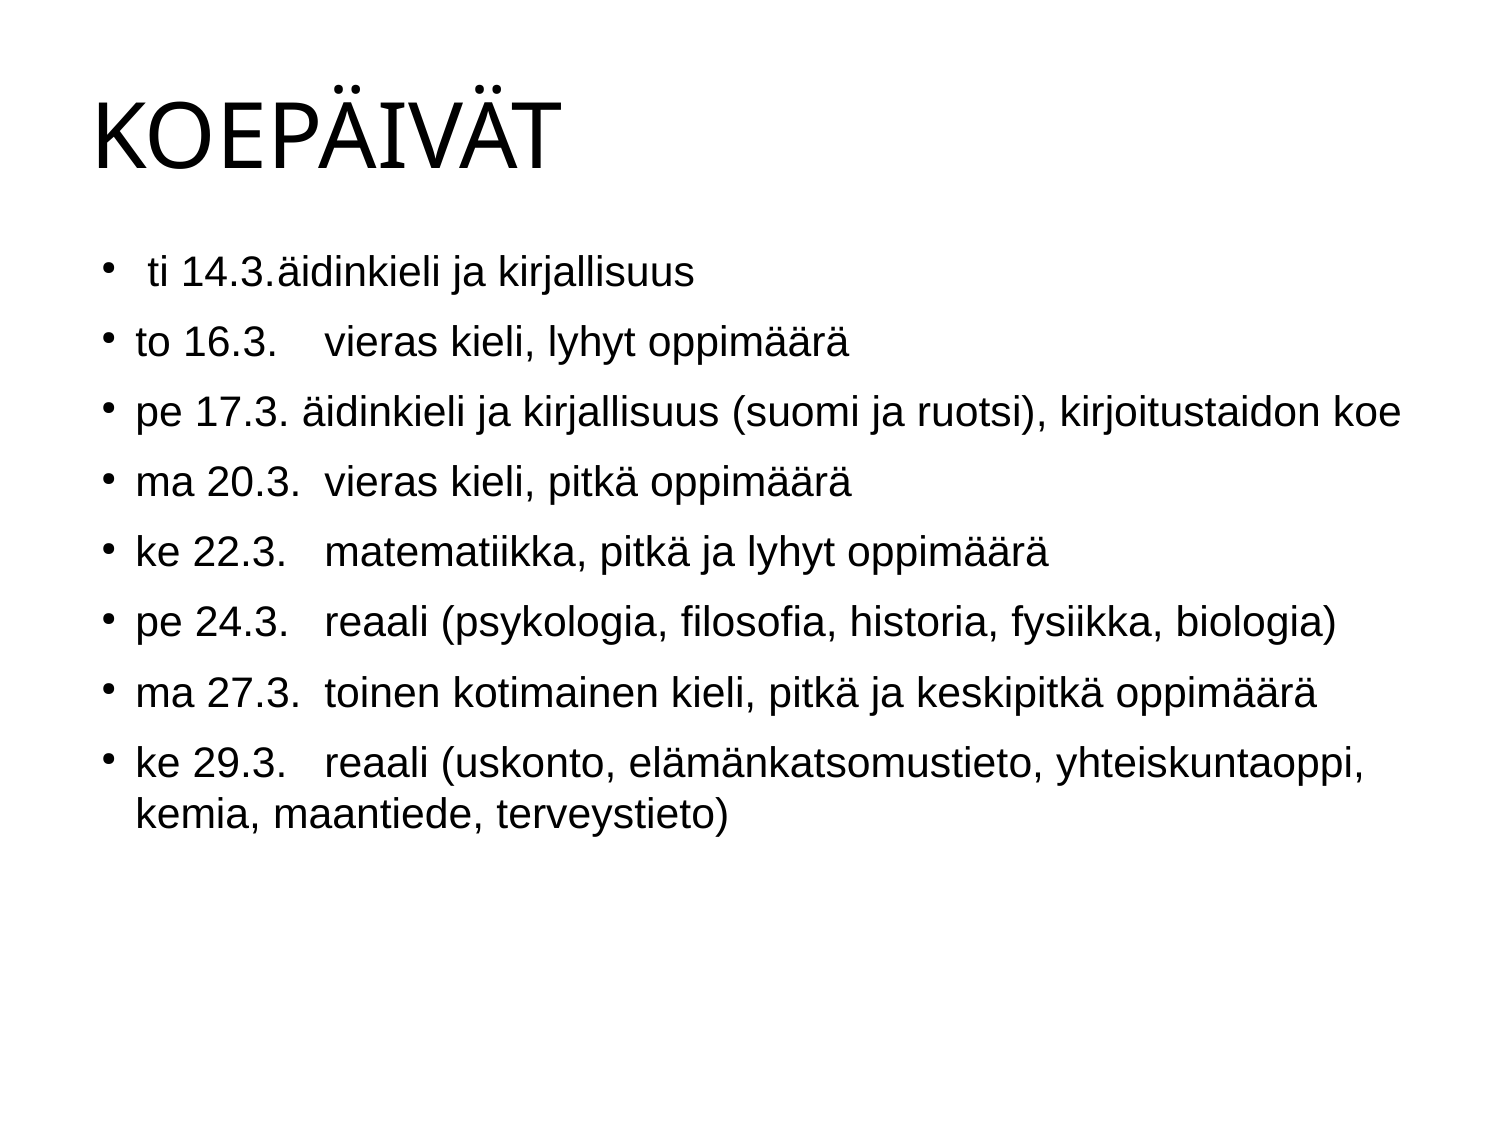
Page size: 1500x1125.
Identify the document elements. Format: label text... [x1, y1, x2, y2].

list ti 14.3. äidinkieli ja kirjallisuus to 16.3. vieras kieli, lyhyt oppimäärä pe 17.3. äidinkieli ja kirjallisuus (suomi ja ruotsi), kirjoitustaidon koe ma 20.3. vieras kieli, pitkä oppimäärä ke 22.3. matematiikka, pitkä ja lyhyt oppimäärä pe 24.3. reaali (psykologia, filosofia, historia, fysiikka, biologia) ma 27.3. toinen kotimainen kieli, pitkä ja keskipitkä oppimäärä ke 29.3. reaali (uskonto, elämänkatsomustieto, yhteiskuntaoppi, kemia, maantiede, terveystieto) [75, 236, 1425, 889]
title KOEPÄIVÄT [75, 44, 1425, 233]
